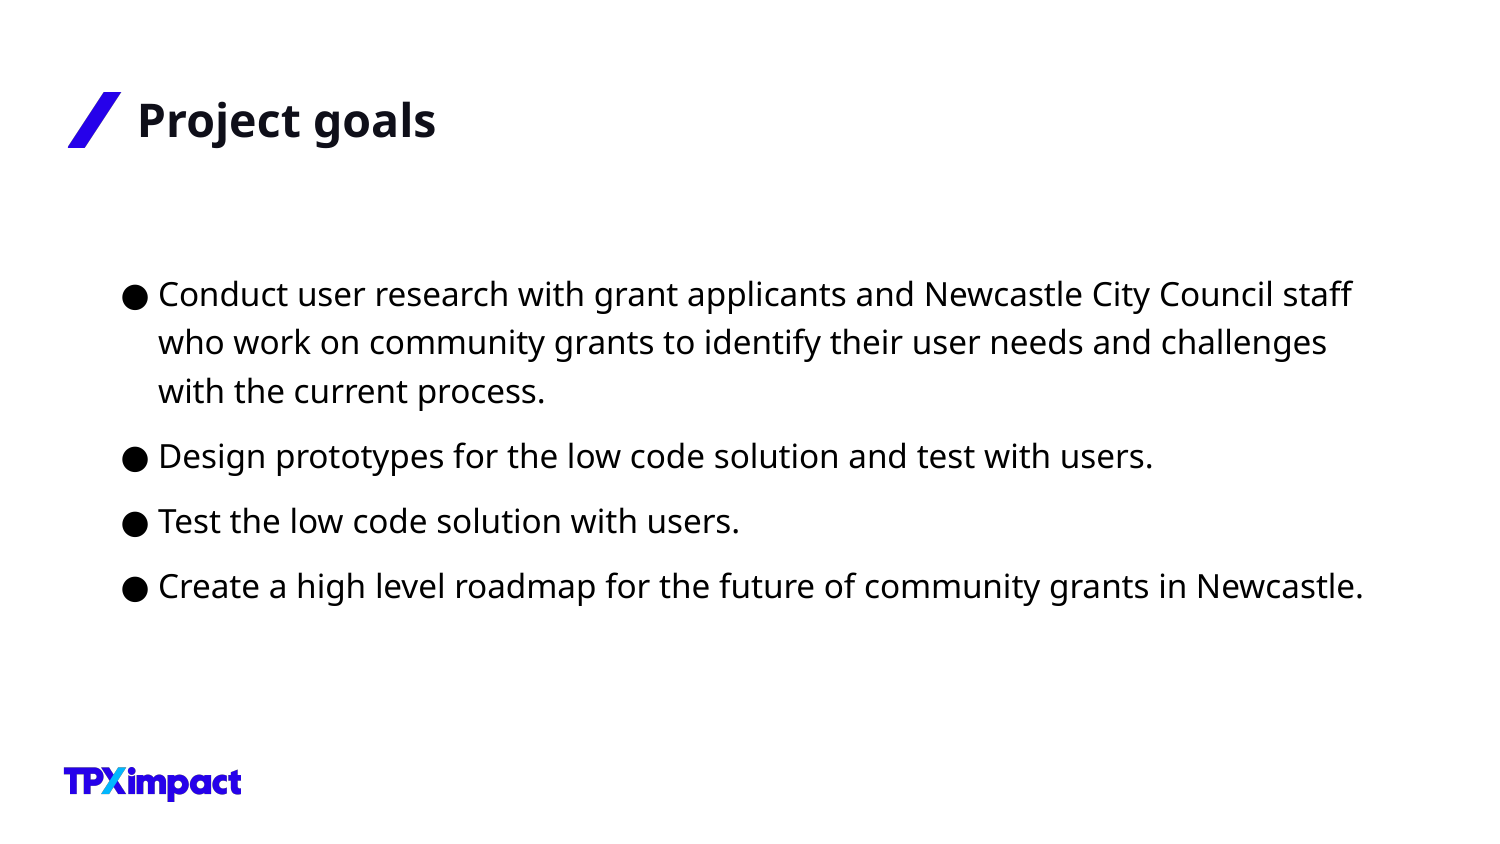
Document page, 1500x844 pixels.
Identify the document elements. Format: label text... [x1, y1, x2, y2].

picture [67, 92, 121, 148]
title Project goals [121, 72, 1449, 167]
list Conduct user research with grant applicants and Newcastle City Council staff who work on community grants to identify their user needs and challenges with the current process. Design prototypes for the low code solution and test with users. Test the low code solution with users. Create a high level roadmap for the future of community grants in Newcastle. [105, 191, 1395, 732]
picture [63, 767, 241, 802]
